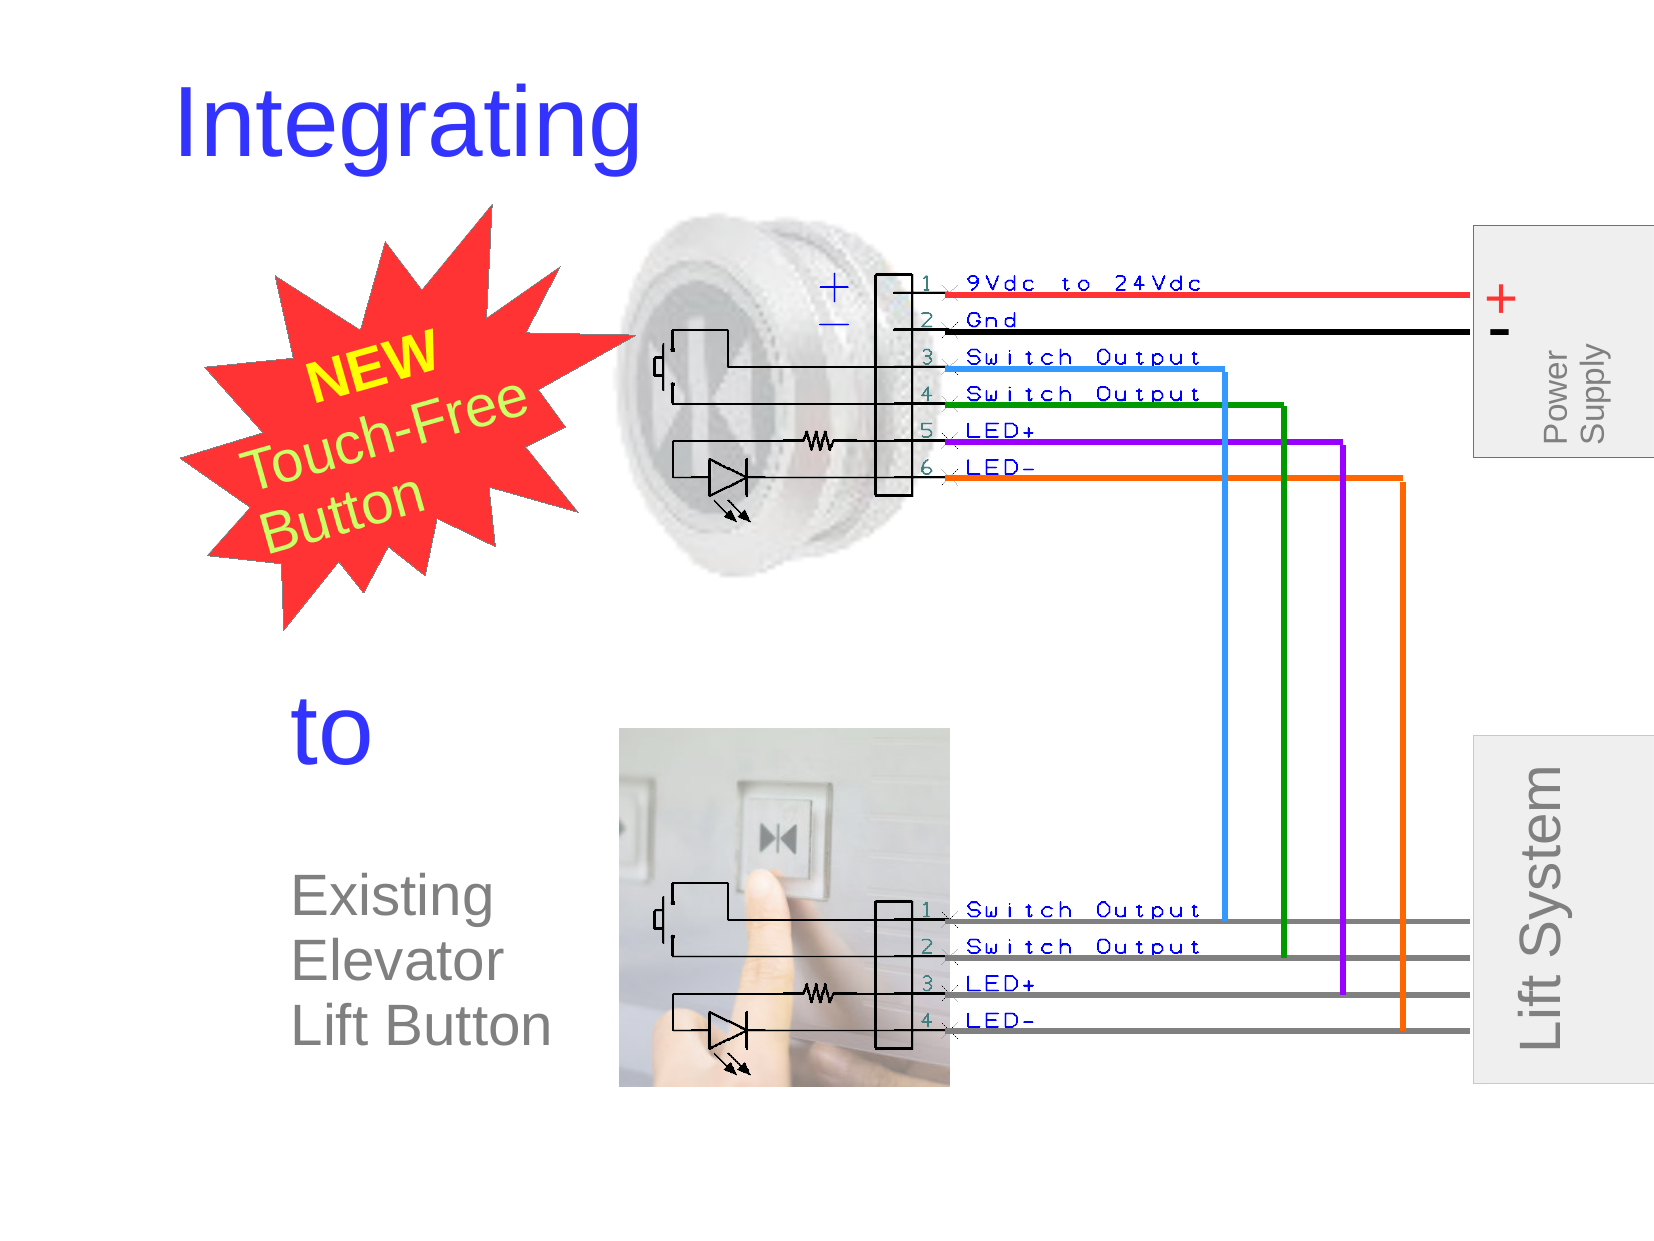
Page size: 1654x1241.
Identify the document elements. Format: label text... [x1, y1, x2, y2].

text_box [180, 446, 233, 496]
text_box [1473, 225, 1529, 258]
text_box NEW [283, 304, 468, 430]
text_box [204, 359, 301, 427]
text_box [1590, 348, 1600, 355]
text_box + [1470, 258, 1540, 338]
text_box [207, 518, 252, 561]
text_box [1590, 372, 1601, 381]
text_box [1590, 409, 1601, 417]
picture [599, 199, 1216, 1090]
text_box Power Supply [1529, 225, 1590, 460]
text_box [275, 275, 359, 348]
text_box [360, 204, 635, 381]
text_box Touch-Free Button [218, 346, 602, 641]
text_box to [275, 666, 786, 794]
text_box Integrating [157, 58, 668, 185]
text_box Lift System [1500, 735, 1580, 1069]
text_box [1473, 735, 1654, 1084]
text_box Existing Elevator Lift Button [275, 855, 585, 1065]
text_box - [1472, 277, 1542, 377]
text_box [1473, 377, 1529, 458]
text_box [1590, 225, 1654, 458]
text_box [1590, 390, 1601, 399]
